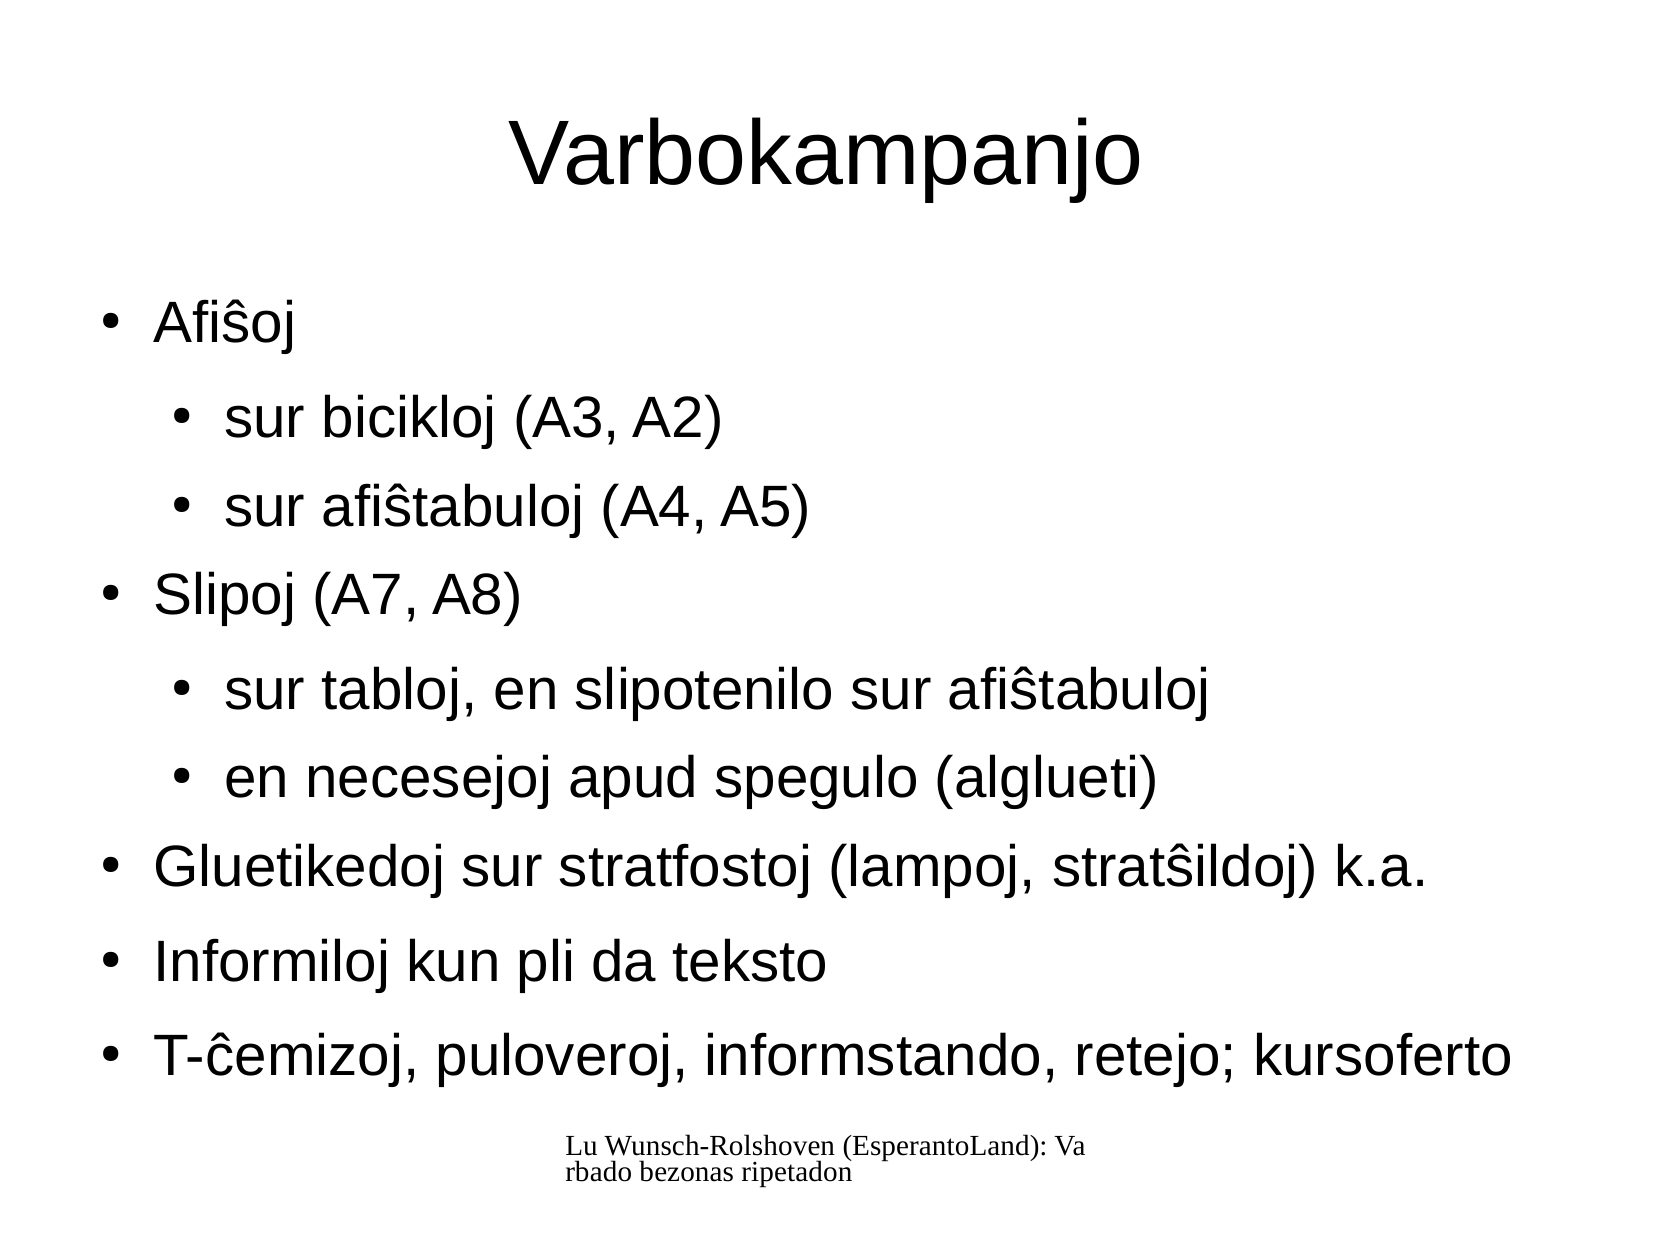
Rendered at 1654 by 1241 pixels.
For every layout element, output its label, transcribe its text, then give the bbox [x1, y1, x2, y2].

list Afiŝoj sur bicikloj (A3, A2) sur afiŝtabuloj (A4, A5) Slipoj (A7, A8) sur tabloj, en slipotenilo sur afiŝtabuloj en necesejoj apud spegulo (alglueti) Gluetikedoj sur stratfostoj (lampoj, stratŝildoj) k.a. Informiloj kun pli da teksto T-ĉemizoj, puloveroj, informstando, retejo; kursoferto [82, 290, 1571, 1094]
title Varbokampanjo [82, 49, 1571, 257]
